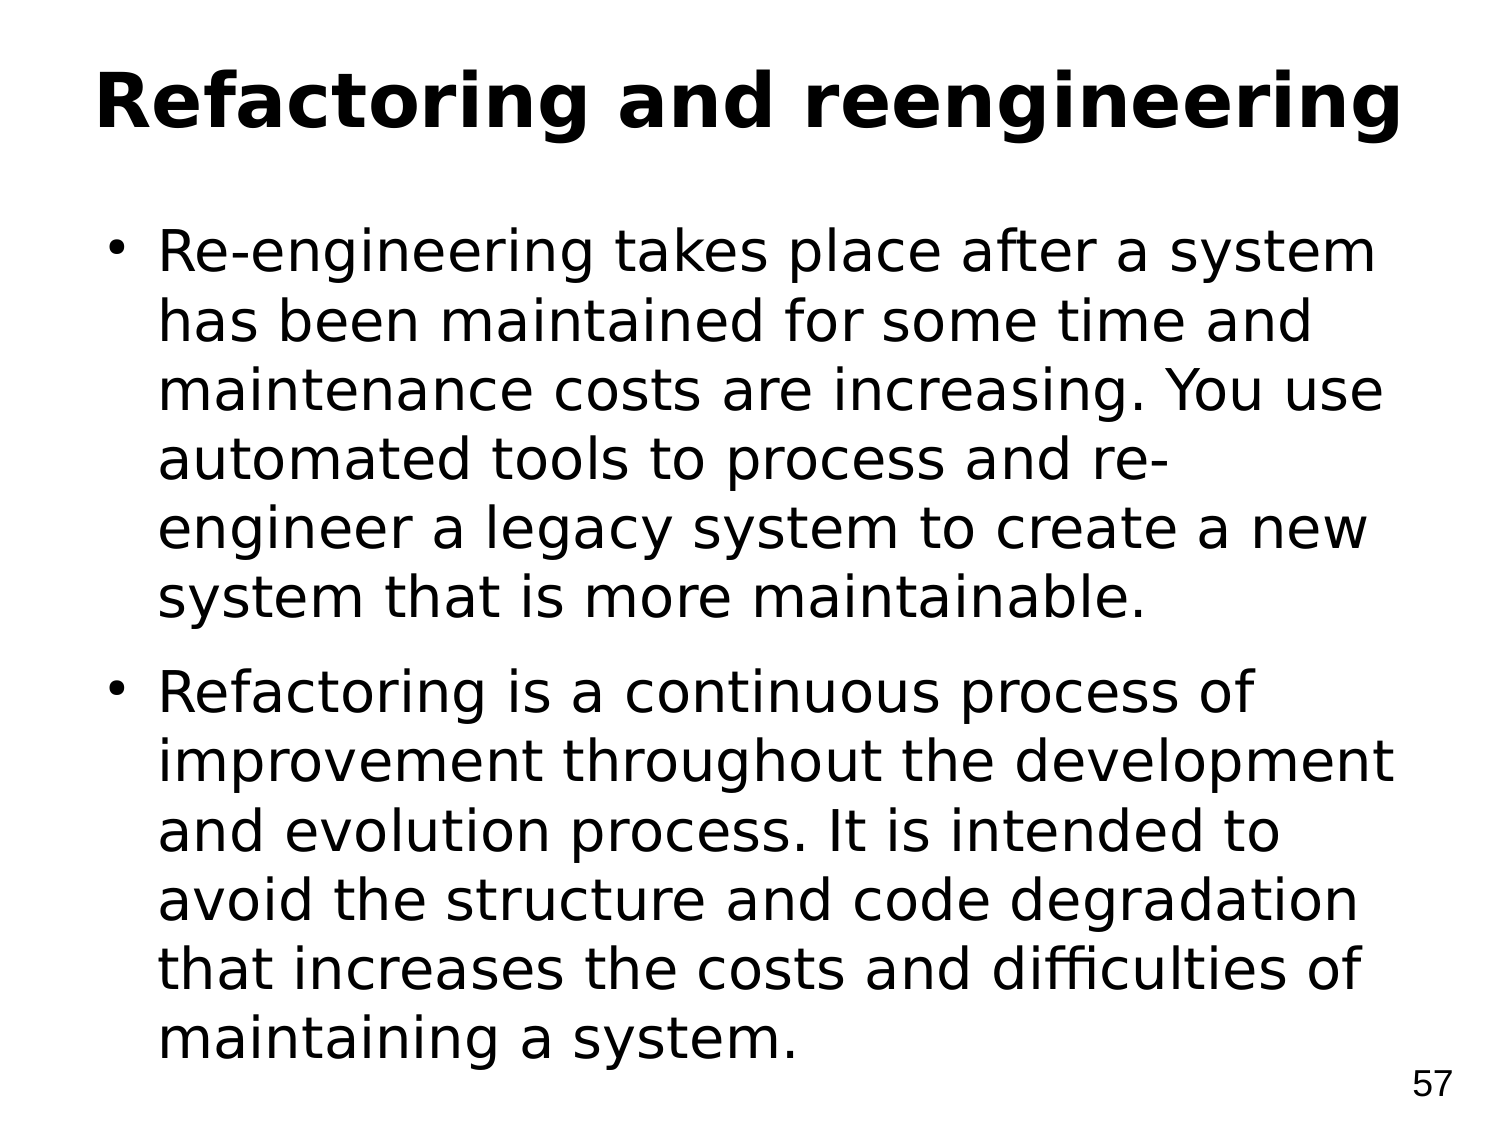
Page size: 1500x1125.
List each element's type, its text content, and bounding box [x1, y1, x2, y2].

title Refactoring and reengineering [75, 44, 1425, 177]
list Re-engineering takes place after a system has been maintained for some time and maintenance costs are increasing. You use automated tools to process and re-engineer a legacy system to create a new system that is more maintainable. Refactoring is a continuous process of improvement throughout the development and evolution process. It is intended to avoid the structure and code degradation that increases the costs and difficulties of maintaining a system. [75, 206, 1425, 1093]
